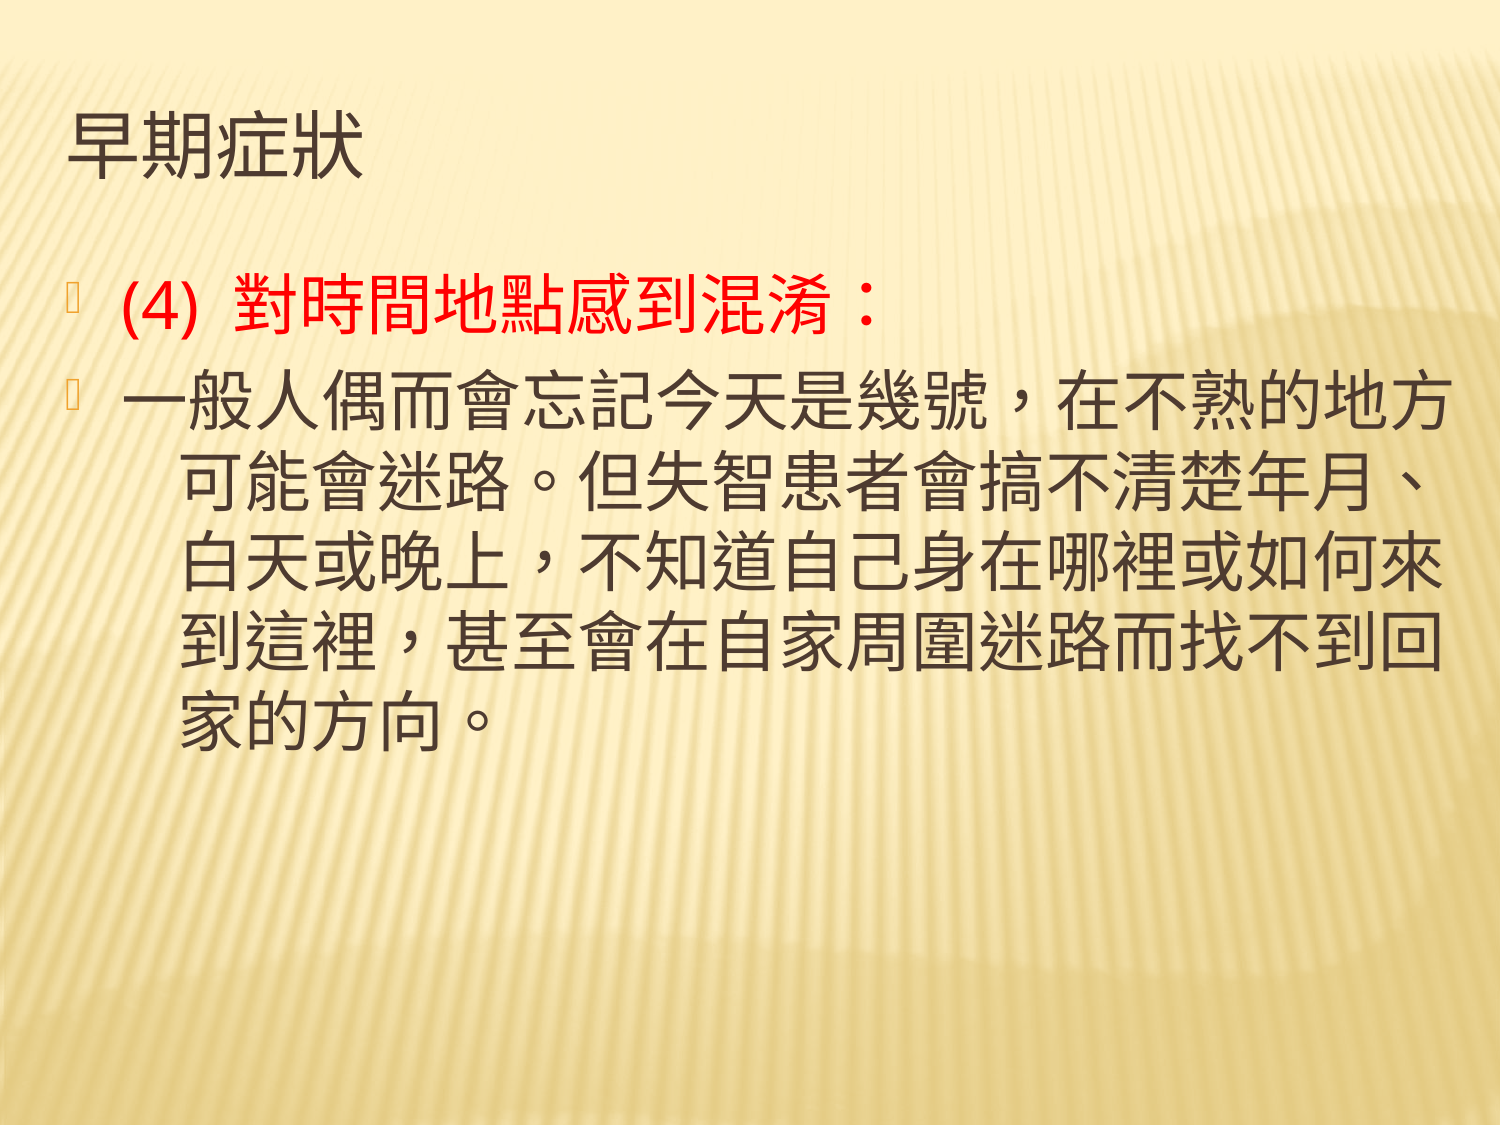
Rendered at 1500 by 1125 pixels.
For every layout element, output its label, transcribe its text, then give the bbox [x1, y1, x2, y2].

title 早期症狀 [50, 75, 1476, 213]
list (4) 對時間地點感到混淆： 一般人偶而會忘記今天是幾號，在不熟的地方可能會迷路。但失智患者會搞不清楚年月、白天或晚上，不知道自己身在哪裡或如何來到這裡，甚至會在自家周圍迷路而找不到回家的方向。 [50, 254, 1476, 998]
